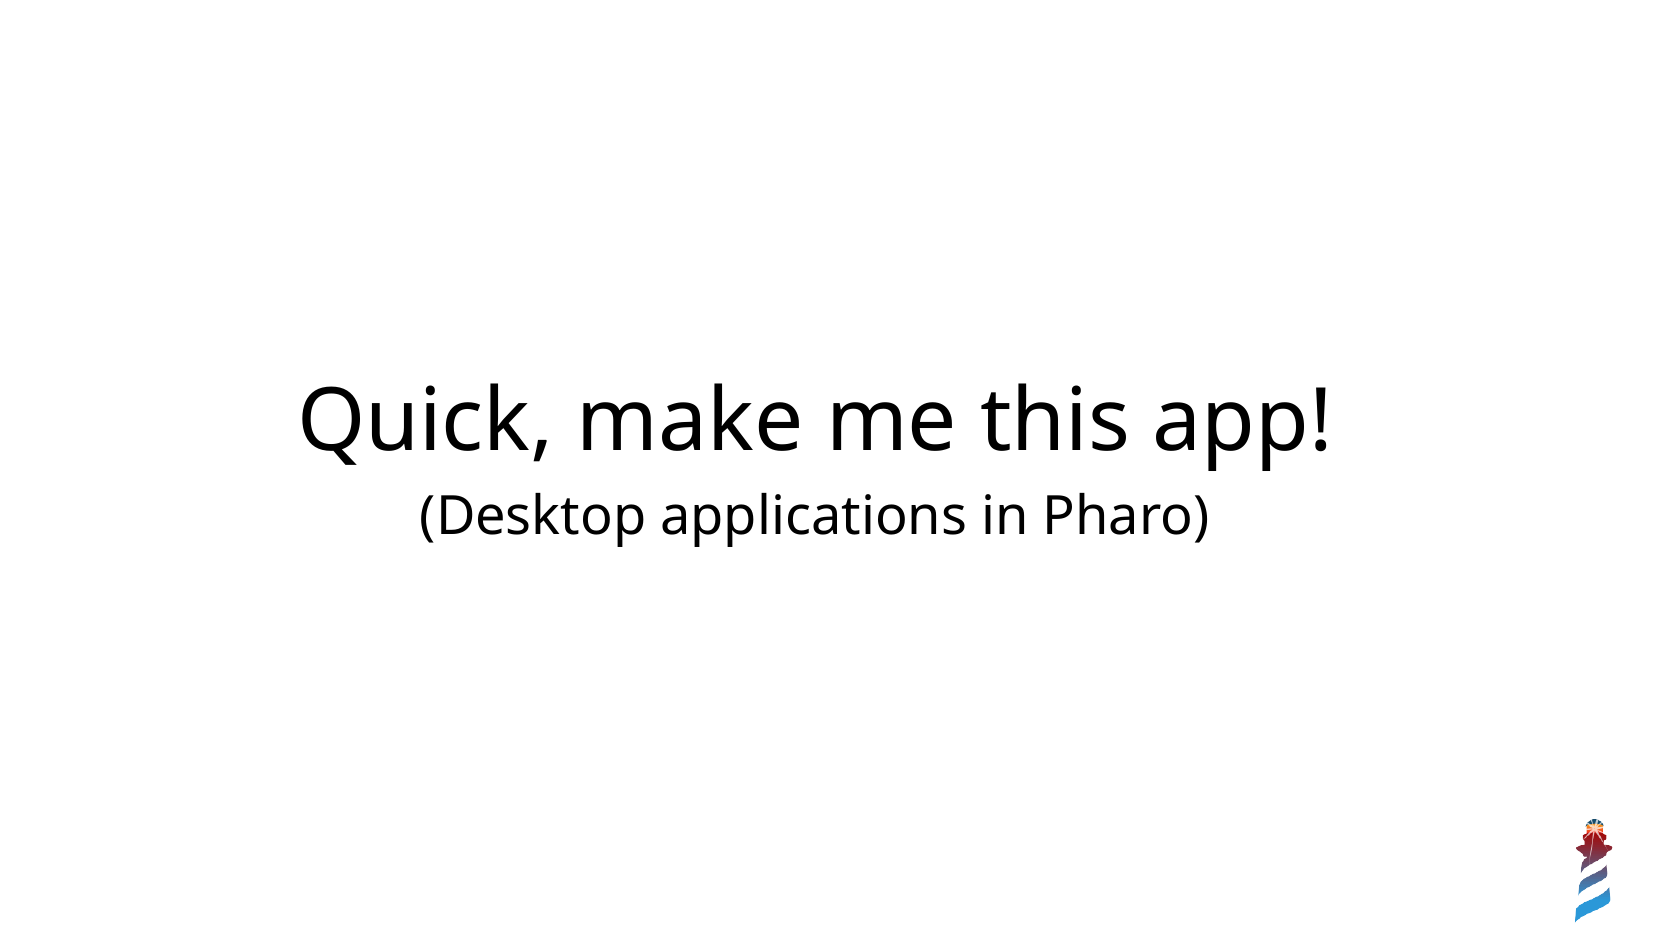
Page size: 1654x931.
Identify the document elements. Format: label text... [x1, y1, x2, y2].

picture [1535, 810, 1650, 925]
title Quick, make me this app! (Desktop applications in Pharo) [70, 371, 1559, 537]
